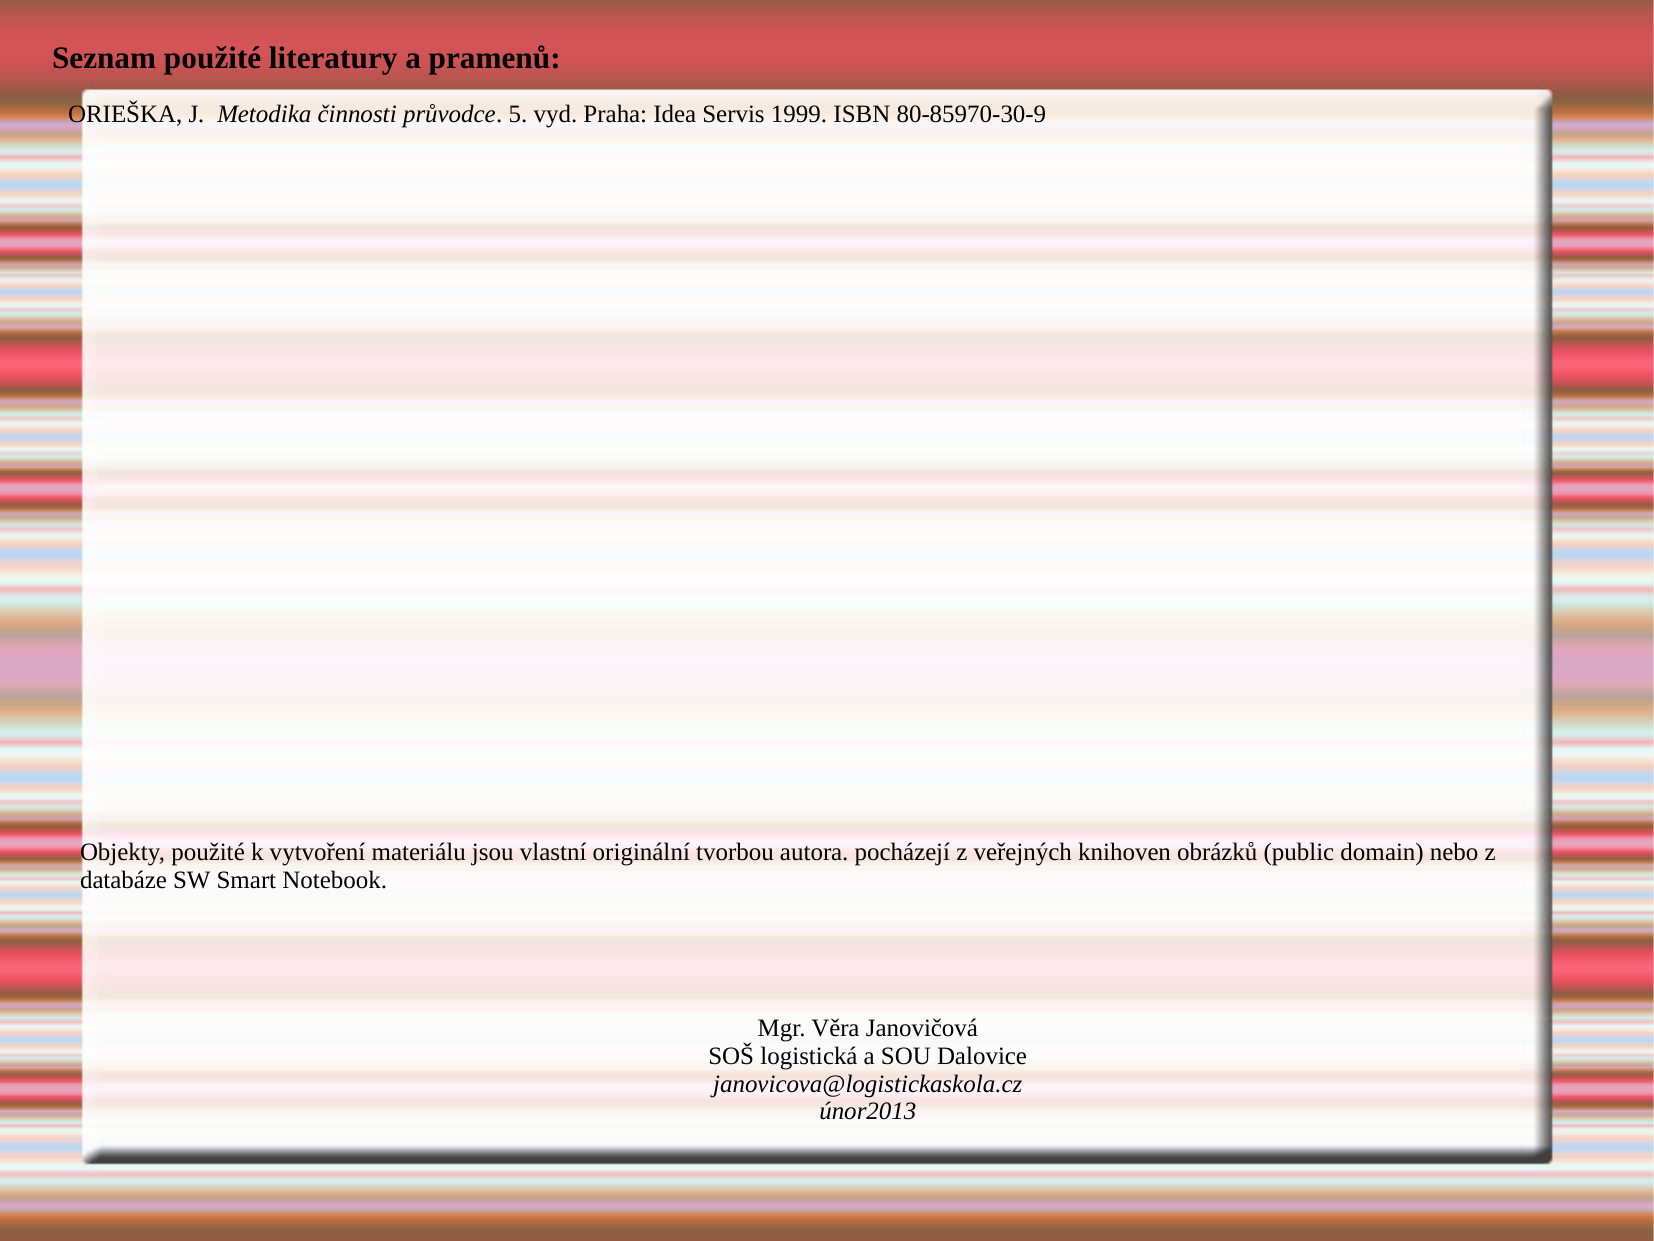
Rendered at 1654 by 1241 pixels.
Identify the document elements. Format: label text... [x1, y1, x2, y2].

text_box Objekty, použité k vytvoření materiálu jsou vlastní originální tvorbou autora. pocházejí z veřejných knihoven obrázků (public domain) nebo z databáze SW Smart Notebook. [65, 830, 1589, 903]
text_box Seznam použité literatury a pramenů: [37, 33, 840, 84]
text_box Mgr. Věra Janovičová SOŠ logistická a SOU Dalovice janovicova@logistickaskola.cz únor2013 [545, 1006, 1191, 1135]
text_box ORIEŠKA, J. Metodika činnosti průvodce. 5. vyd. Praha: Idea Servis 1999. ISBN 80-85970-30-9 [53, 92, 1444, 136]
